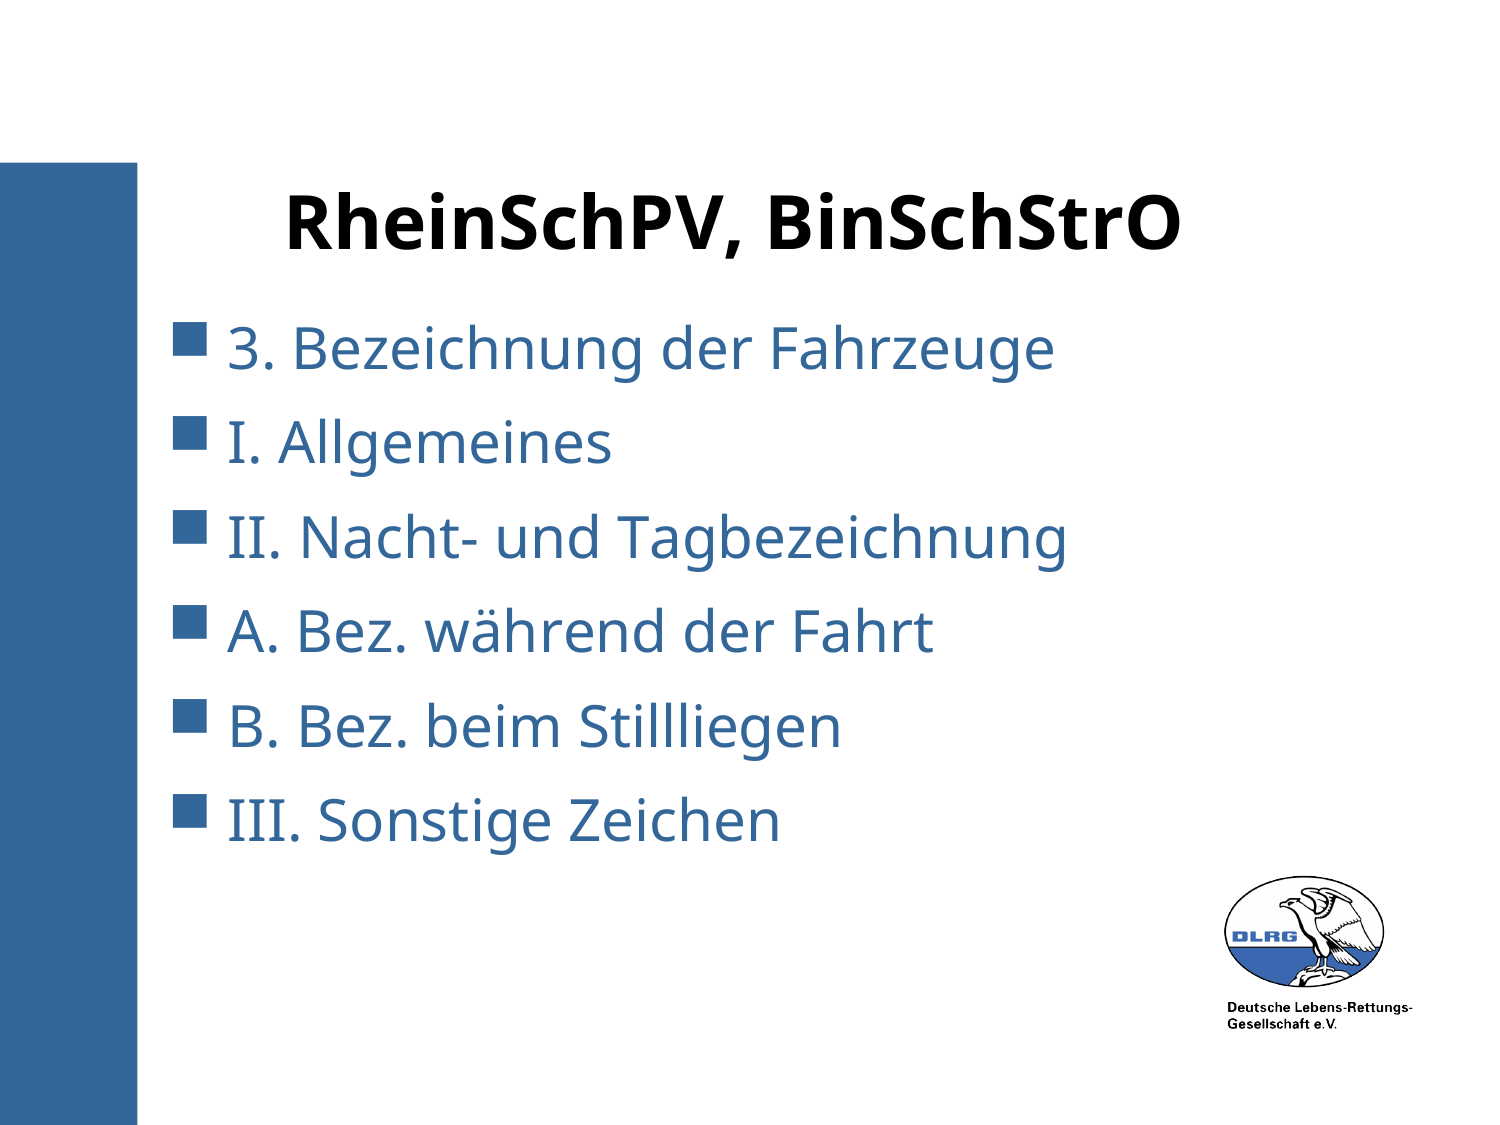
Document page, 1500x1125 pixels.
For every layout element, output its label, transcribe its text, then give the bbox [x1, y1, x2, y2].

title [365, 112, 1450, 276]
picture [1224, 893, 1413, 1030]
text_box 3. Bezeichnung der Fahrzeuge I. Allgemeines II. Nacht- und Tagbezeichnung A. Bez. während der Fahrt B. Bez. beim Stillliegen III. Sonstige Zeichen [153, 278, 1435, 893]
text_box RheinSchPV, BinSchStrO [269, 167, 365, 273]
